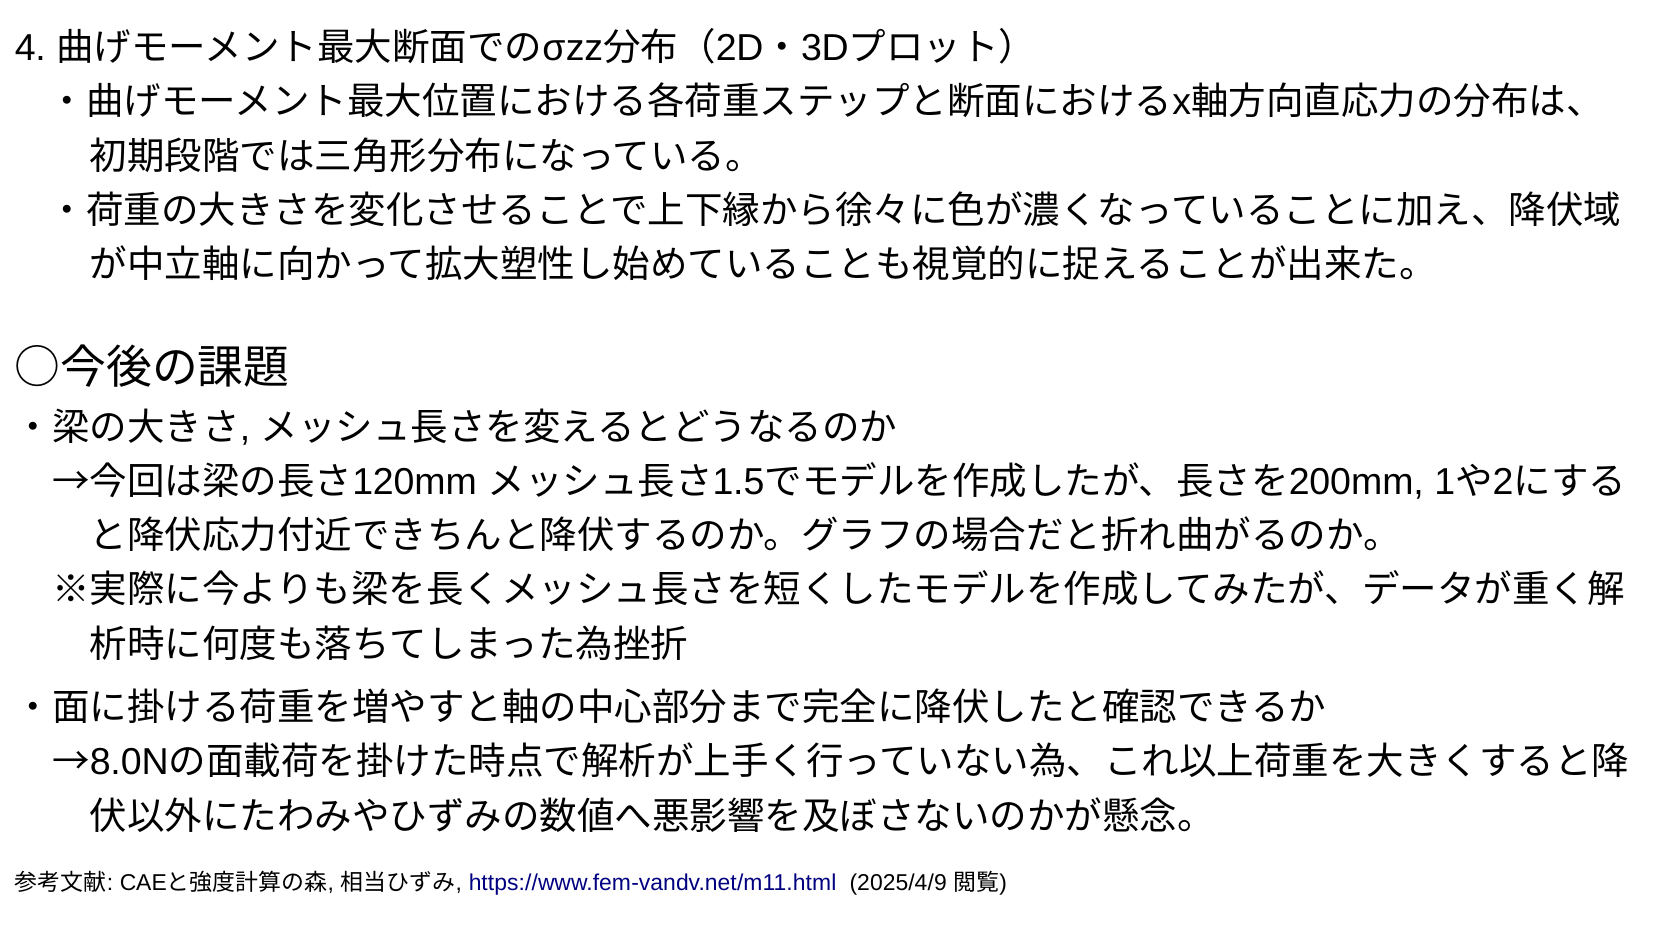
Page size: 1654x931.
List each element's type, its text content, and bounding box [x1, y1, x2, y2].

text_box 4. 曲げモーメント最大断面でのσzz分布（2D・3Dプロット） ・曲げモーメント最大位置における各荷重ステップと断面におけるx軸方向直応力の分布は、 初期段階では三角形分布になっている。 ・荷重の大きさを変化させることで上下縁から徐々に色が濃くなっていることに加え、降伏域 が中立軸に向かって拡大塑性し始めていることも視覚的に捉えることが出来た。 ○今後の課題 ・梁の大きさ, メッシュ長さを変えるとどうなるのか →今回は梁の長さ120mm メッシュ長さ1.5でモデルを作成したが、長さを200mm, 1や2にする と降伏応力付近できちんと降伏するのか。グラフの場合だと折れ曲がるのか。 ※実際に今よりも梁を長くメッシュ長さを短くしたモデルを作成してみたが、データが重く解 析時に何度も落ちてしまった為挫折 ・面に掛ける荷重を増やすと軸の中心部分まで完全に降伏したと確認できるか →8.0Nの面載荷を掛けた時点で解析が上手く行っていない為、これ以上荷重を大きくすると降 伏以外にたわみやひずみの数値へ悪影響を及ぼさないのかが懸念。 参考文献: CAEと強度計算の森, 相当ひずみ, https://www.fem-vandv.net/m11.html (2025/4/9 閲覧) [0, 9, 1654, 926]
